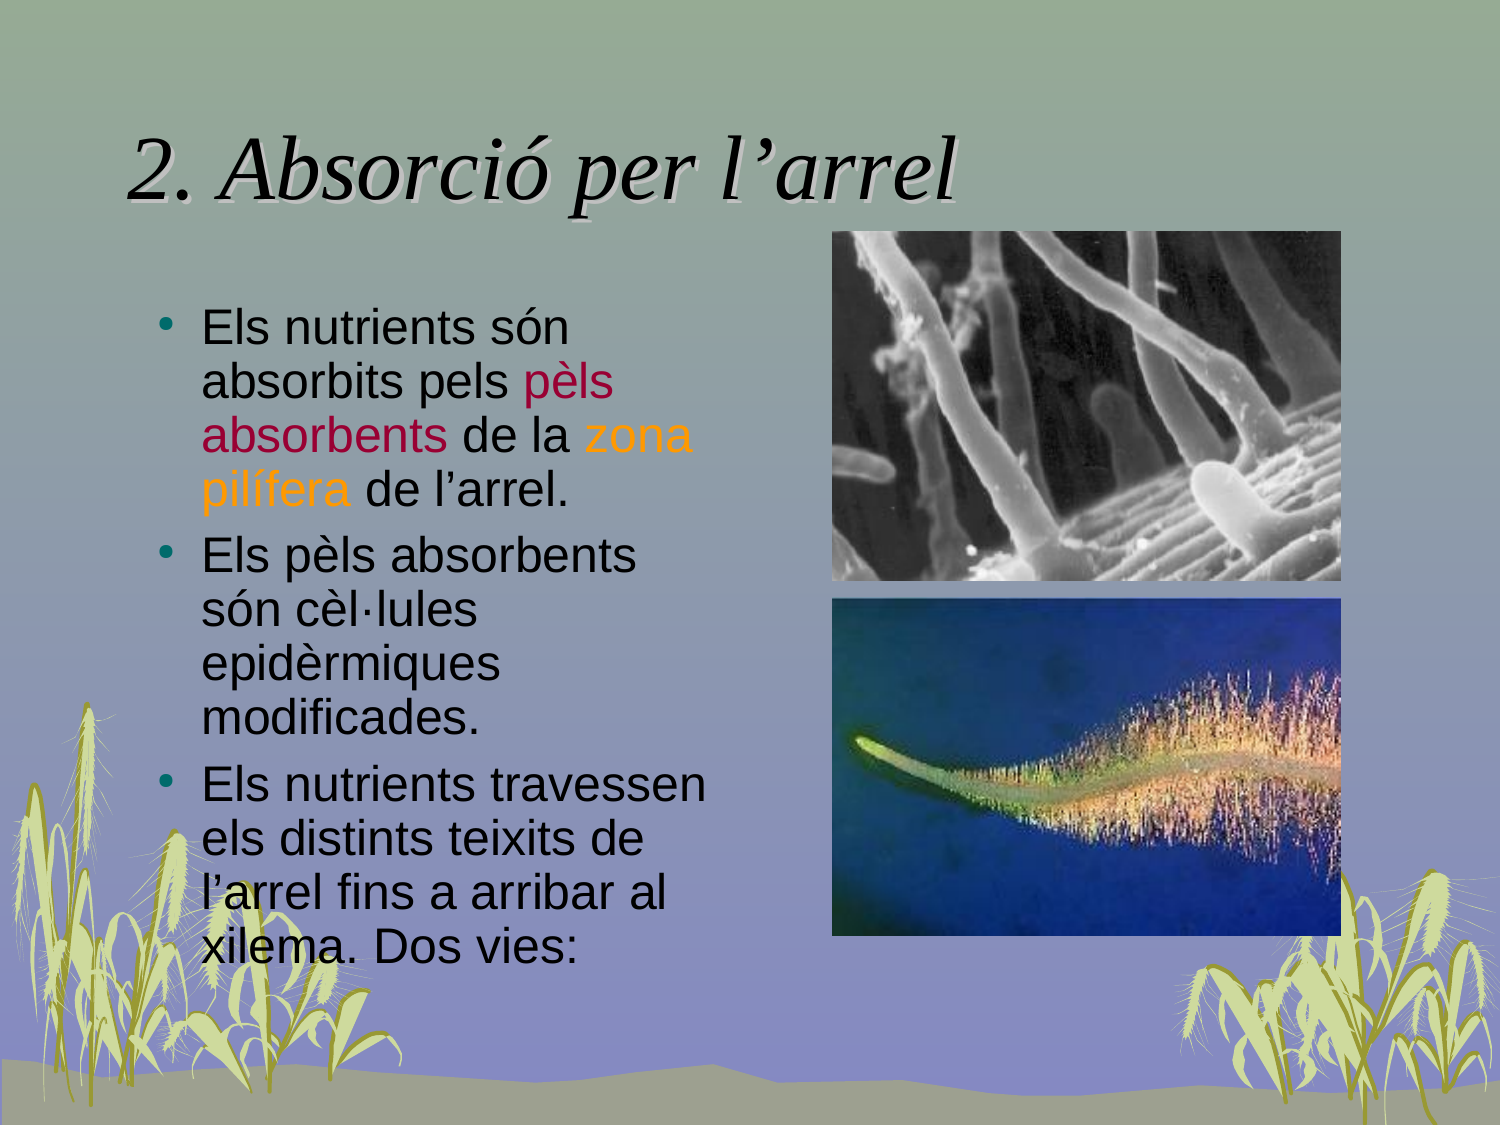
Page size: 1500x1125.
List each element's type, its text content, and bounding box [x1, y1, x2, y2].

picture [832, 597, 1341, 936]
list Els nutrients són absorbits pels pèls absorbents de la zona pilífera de l’arrel. Els pèls absorbents són cèl·lules epidèrmiques modificades. Els nutrients travessen els distints teixits de l’arrel fins a arribar al xilema. Dos vies: [112, 293, 738, 1048]
picture [832, 231, 1341, 581]
title 2. Absorció per l’arrel [112, 68, 1388, 257]
